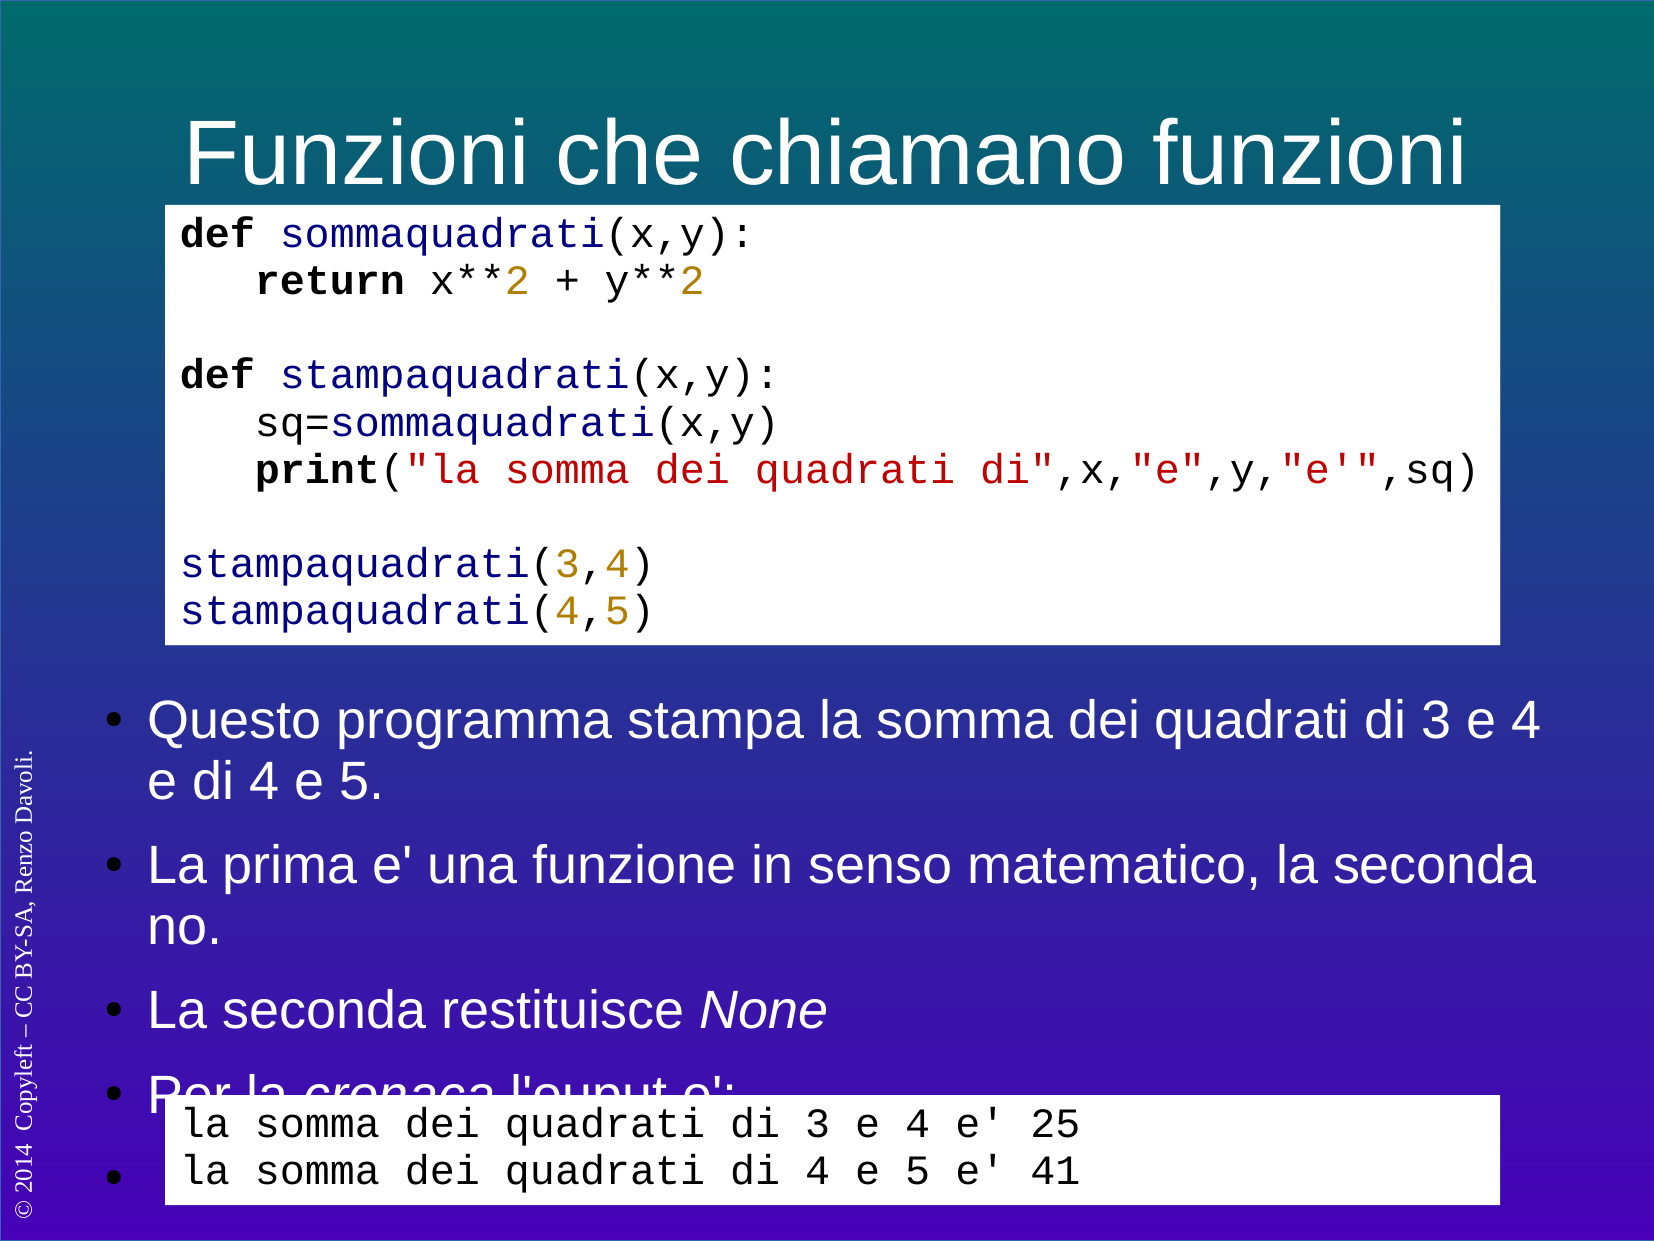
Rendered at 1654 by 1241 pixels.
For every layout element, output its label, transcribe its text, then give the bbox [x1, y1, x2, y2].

text_box def sommaquadrati(x,y): return x**2 + y**2 def stampaquadrati(x,y): sq=sommaquadrati(x,y) print("la somma dei quadrati di",x,"e",y,"e'",sq) stampaquadrati(3,4) stampaquadrati(4,5) [165, 205, 1501, 646]
list Questo programma stampa la somma dei quadrati di 3 e 4 e di 4 e 5. La prima e' una funzione in senso matematico, la seconda no. La seconda restituisce None Per la cronaca l'ouput e': [90, 690, 1579, 1126]
text_box la somma dei quadrati di 3 e 4 e' 25 la somma dei quadrati di 4 e 5 e' 41 [165, 1095, 1501, 1206]
title Funzioni che chiamano funzioni [82, 49, 1571, 257]
